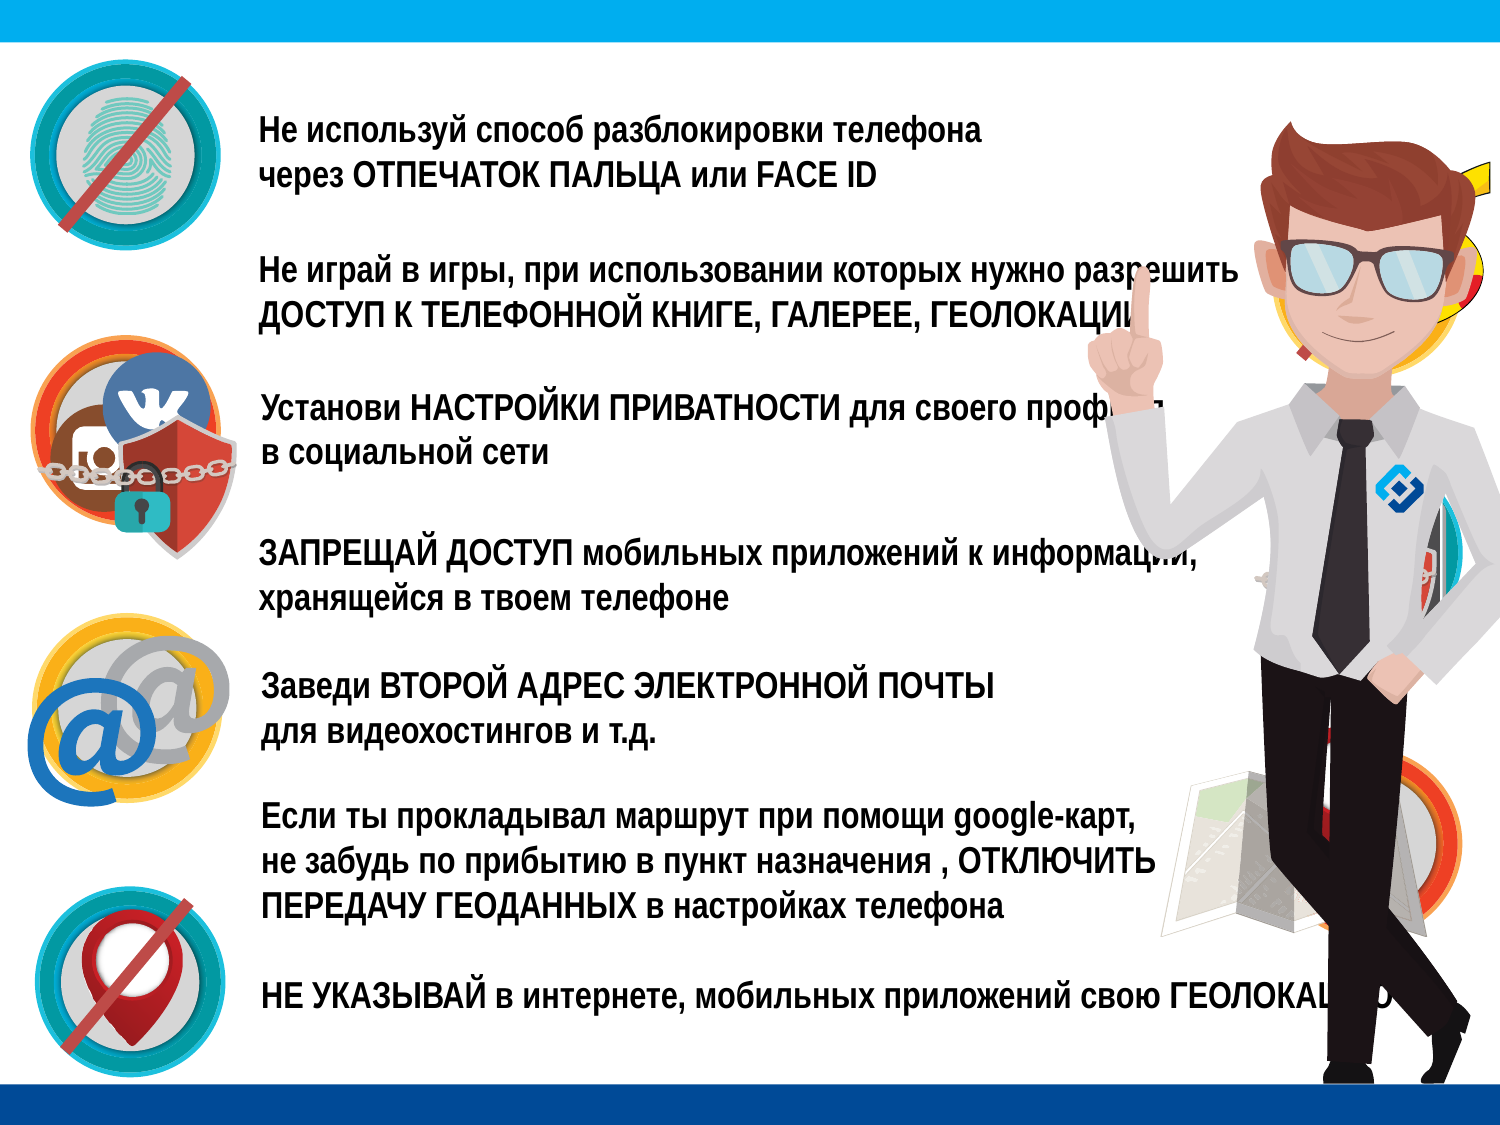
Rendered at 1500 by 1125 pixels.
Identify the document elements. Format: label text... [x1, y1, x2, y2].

text_box ЗАПРЕЩАЙ ДОСТУП мобильных приложений к информации, хранящейся в твоем телефоне [272, 520, 1087, 626]
picture [4, 43, 247, 266]
text_box Не играй в игры, при использовании которых нужно разрешить ДОСТУП К ТЕЛЕФОННОЙ КНИГЕ, ГАЛЕРЕЕ, ГЕОЛОКАЦИИ [243, 238, 1087, 343]
text_box Если ты прокладывал маршрут при помощи google-карт, не забудь по прибытию в пункт назначения , ОТКЛЮЧИТЬ ПЕРЕДАЧУ ГЕОДАННЫХ в настройках телефона [251, 783, 1087, 934]
picture [1087, 101, 1500, 1085]
text_box Заведи ВТОРОЙ АДРЕС ЭЛЕКТРОННОЙ ПОЧТЫ для видеохостингов и т.д. [307, 653, 1087, 759]
text_box [0, 1084, 1500, 1125]
text_box Установи НАСТРОЙКИ ПРИВАТНОСТИ для своего профиля в социальной сети [272, 375, 1087, 480]
text_box Не используй способ разблокировки телефона через ОТПЕЧАТОК ПАЛЬЦА или FACE ID [247, 97, 1425, 202]
text_box НЕ УКАЗЫВАЙ в интернете, мобильных приложений свою ГЕОЛОКАЦИЮ [251, 964, 1087, 1024]
text_box [0, 0, 1500, 43]
picture [0, 290, 307, 1093]
